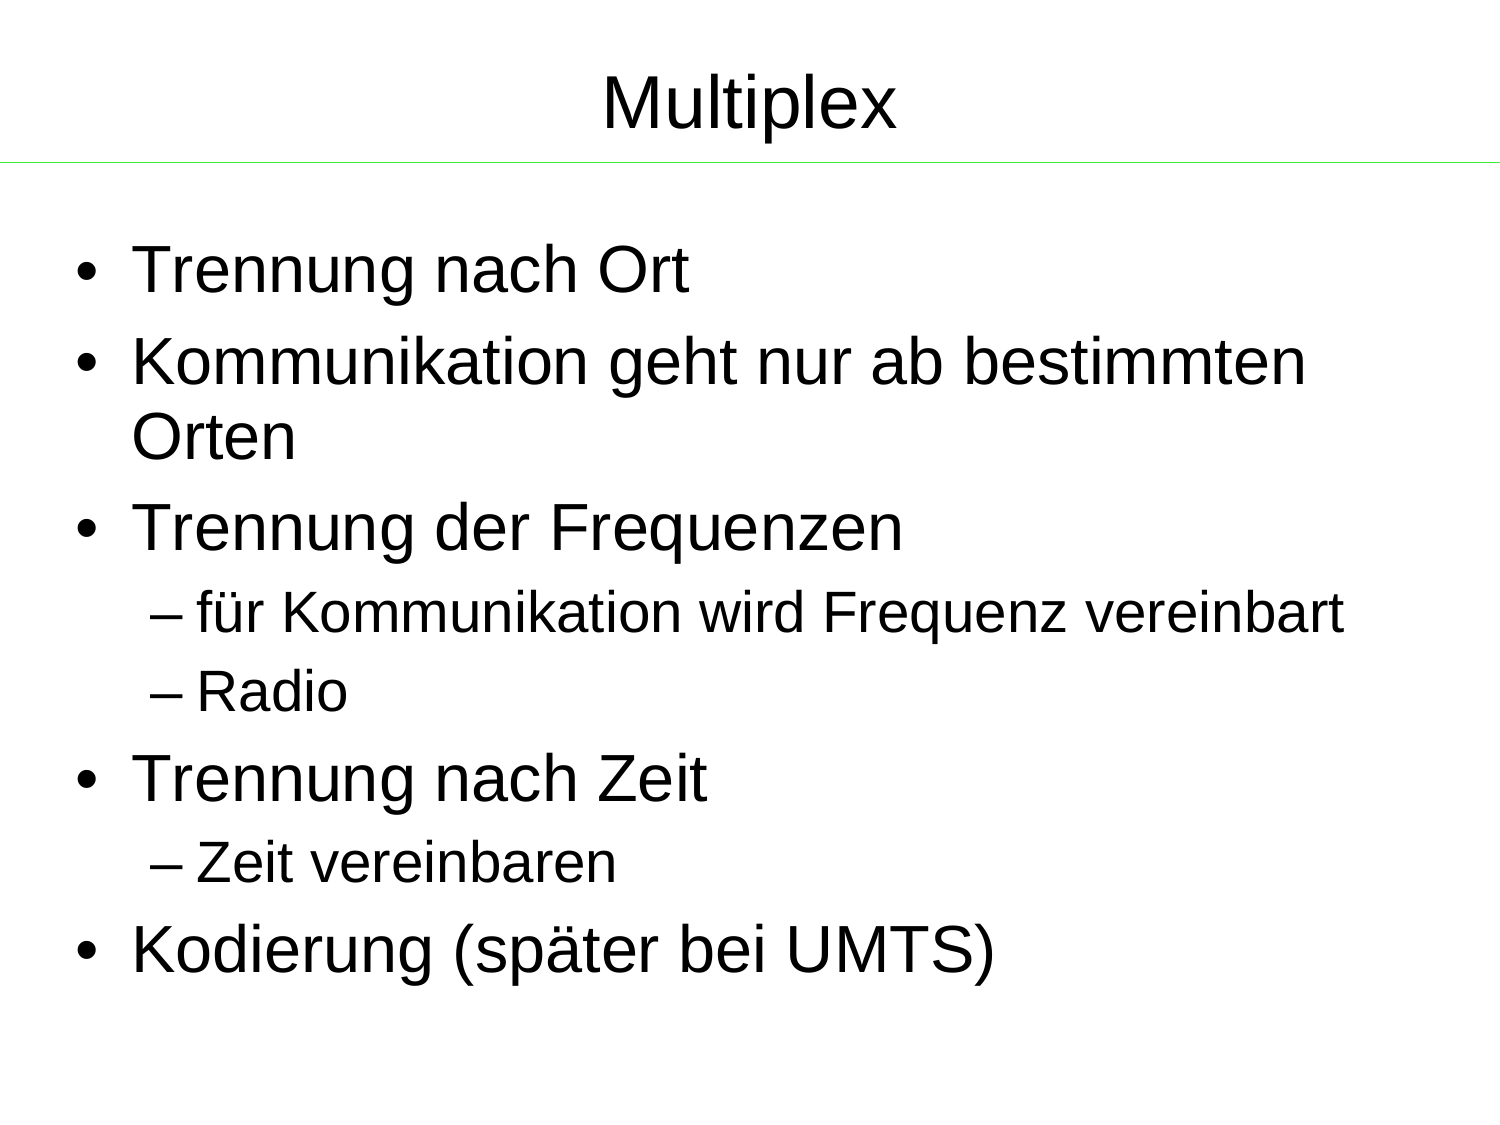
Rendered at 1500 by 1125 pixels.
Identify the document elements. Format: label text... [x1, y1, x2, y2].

list Trennung nach Ort Kommunikation geht nur ab bestimmten Orten Trennung der Frequenzen für Kommunikation wird Frequenz vereinbart Radio Trennung nach Zeit Zeit vereinbaren Kodierung (später bei UMTS) [75, 232, 1426, 986]
title Multiplex [75, 49, 1426, 156]
